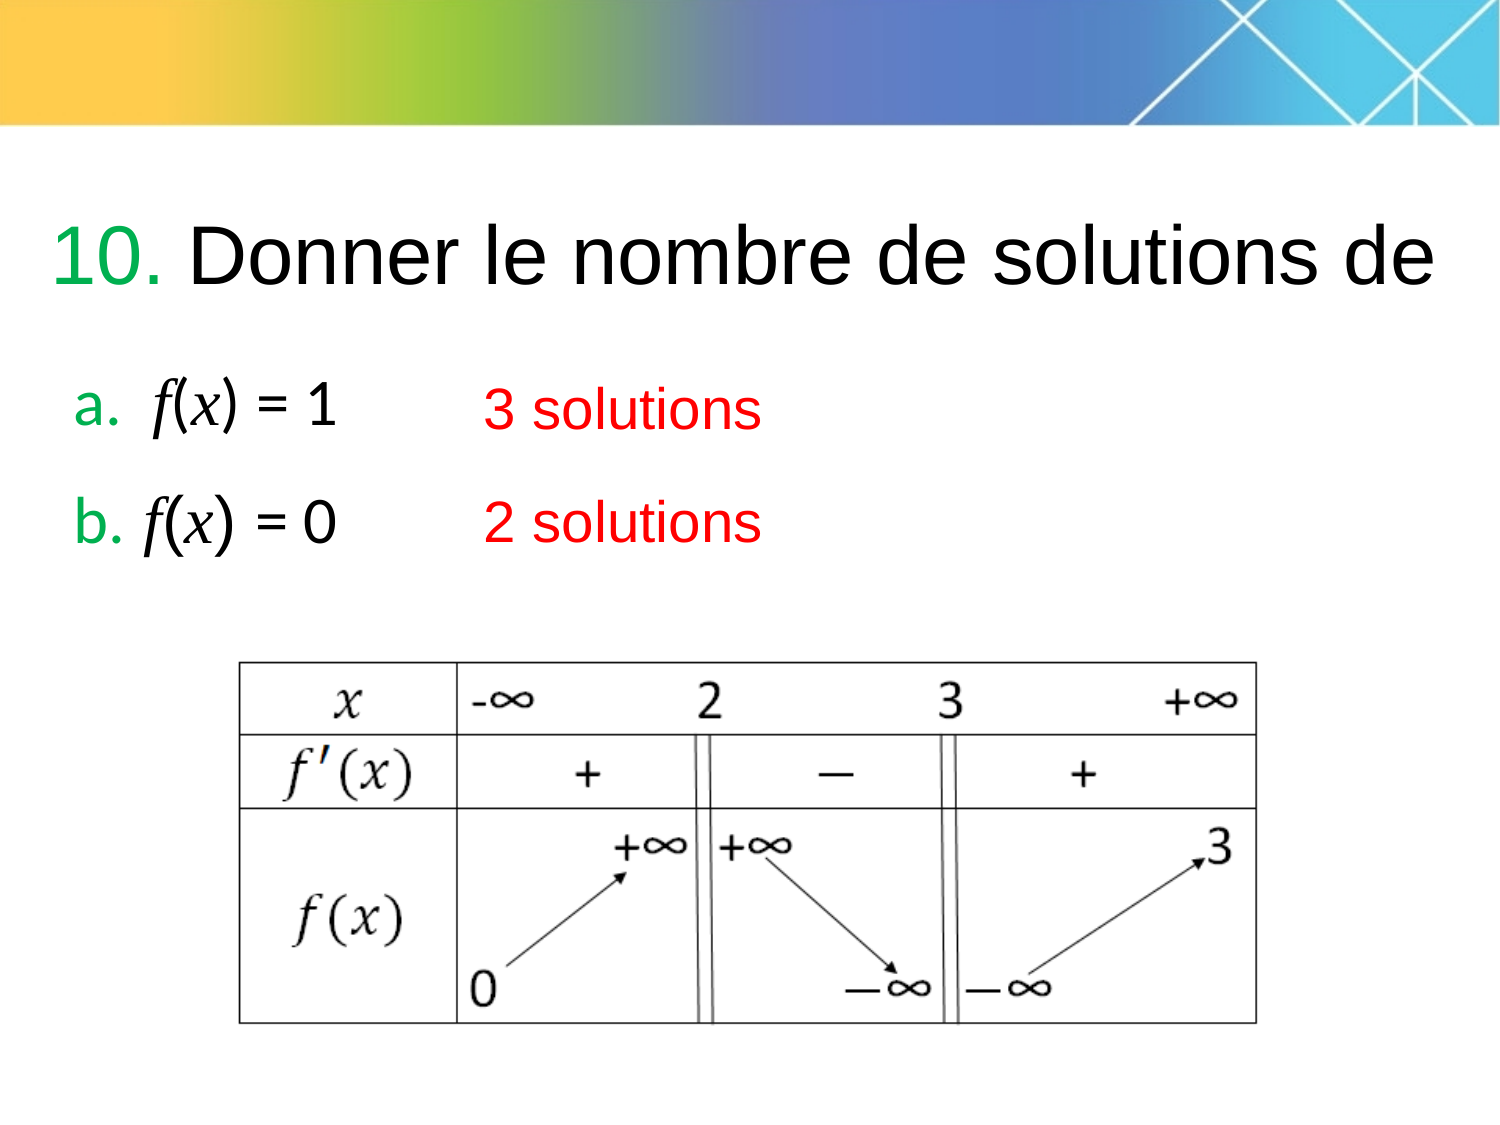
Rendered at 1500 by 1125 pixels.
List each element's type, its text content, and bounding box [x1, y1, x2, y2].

picture [225, 648, 1276, 1032]
picture [0, 0, 1500, 127]
text_box a. f(x) = 1 b. f(x) = 0 [58, 351, 411, 682]
text_box 2 solutions [468, 476, 779, 562]
text_box Donner le nombre de solutions de [35, 164, 1460, 338]
text_box 3 solutions [468, 363, 779, 449]
